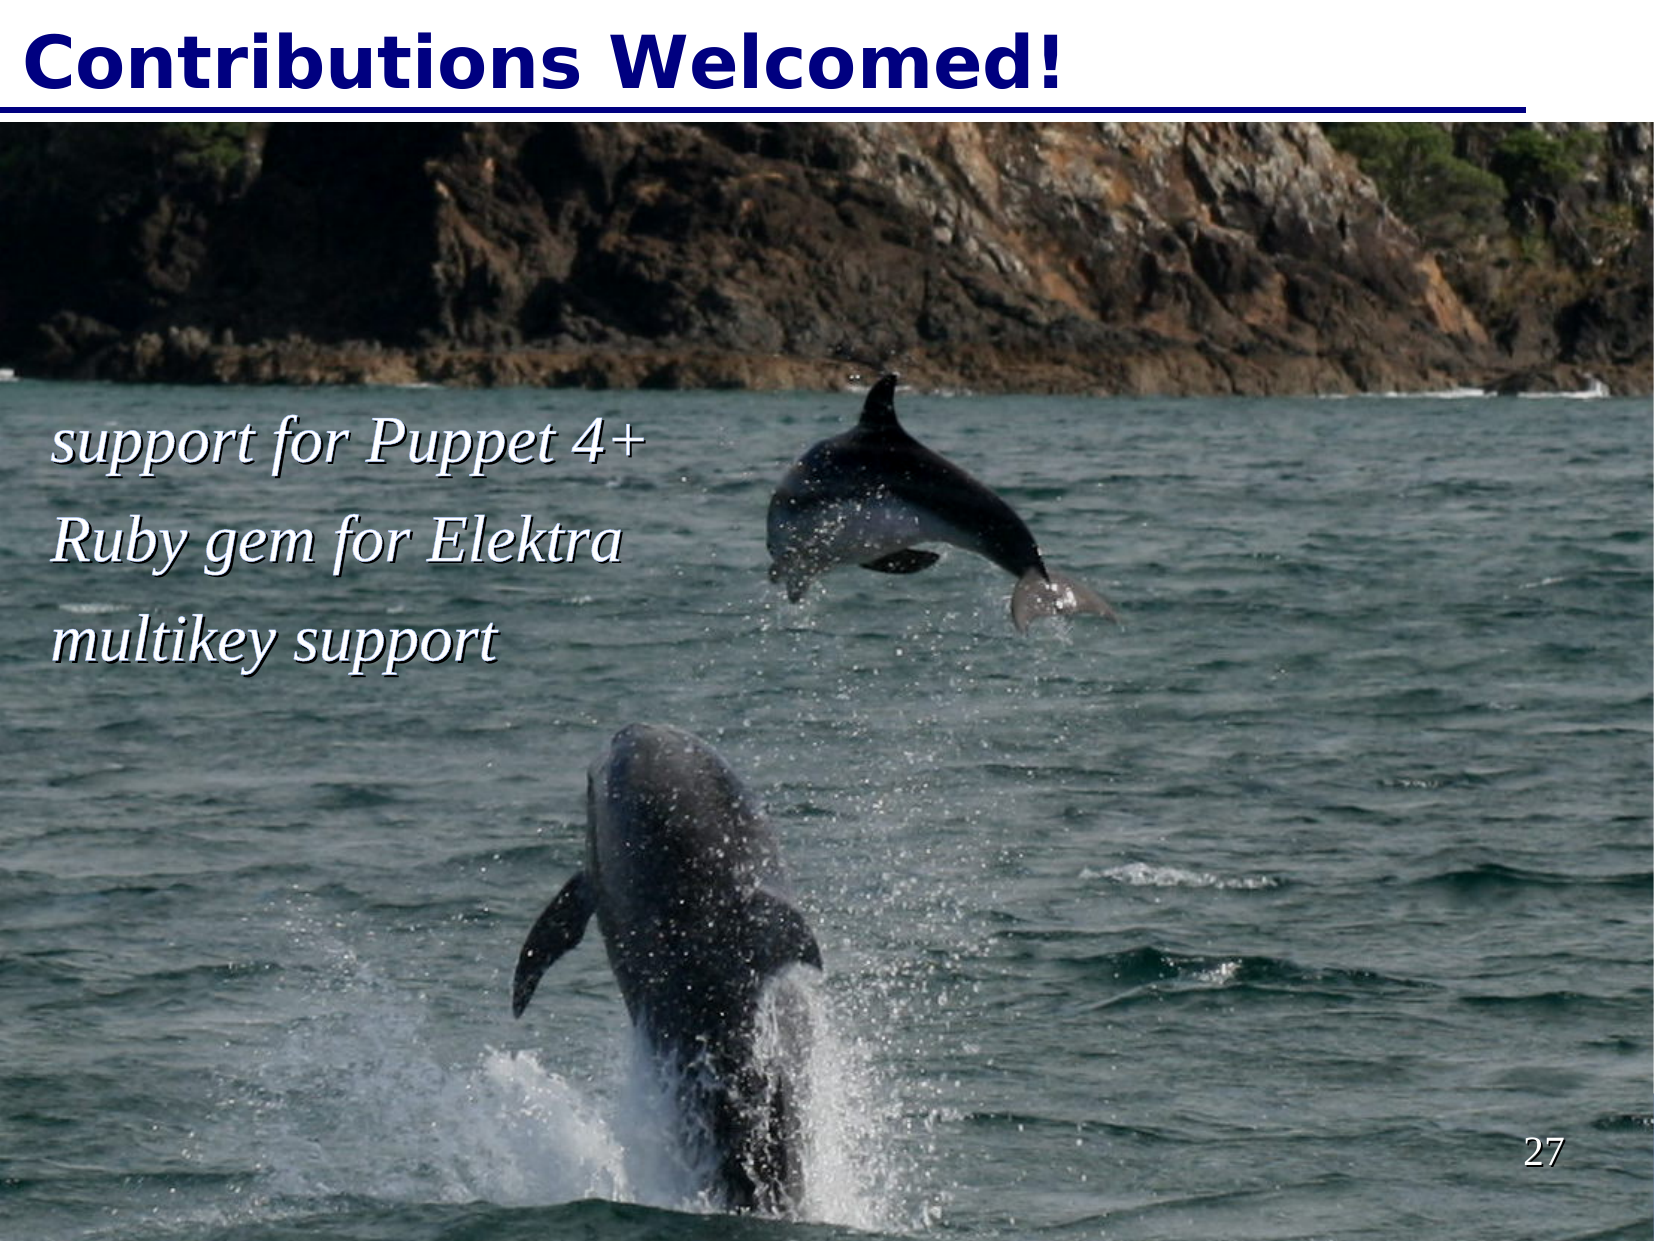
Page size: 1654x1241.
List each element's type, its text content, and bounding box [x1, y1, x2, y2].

list support for Puppet 4+ Ruby gem for Elektra multikey support [35, 389, 886, 727]
text_box Contributions Welcomed! [22, 14, 1611, 111]
text_box <Foliennummer> [1248, 1122, 1566, 1178]
picture [0, 122, 1654, 1241]
